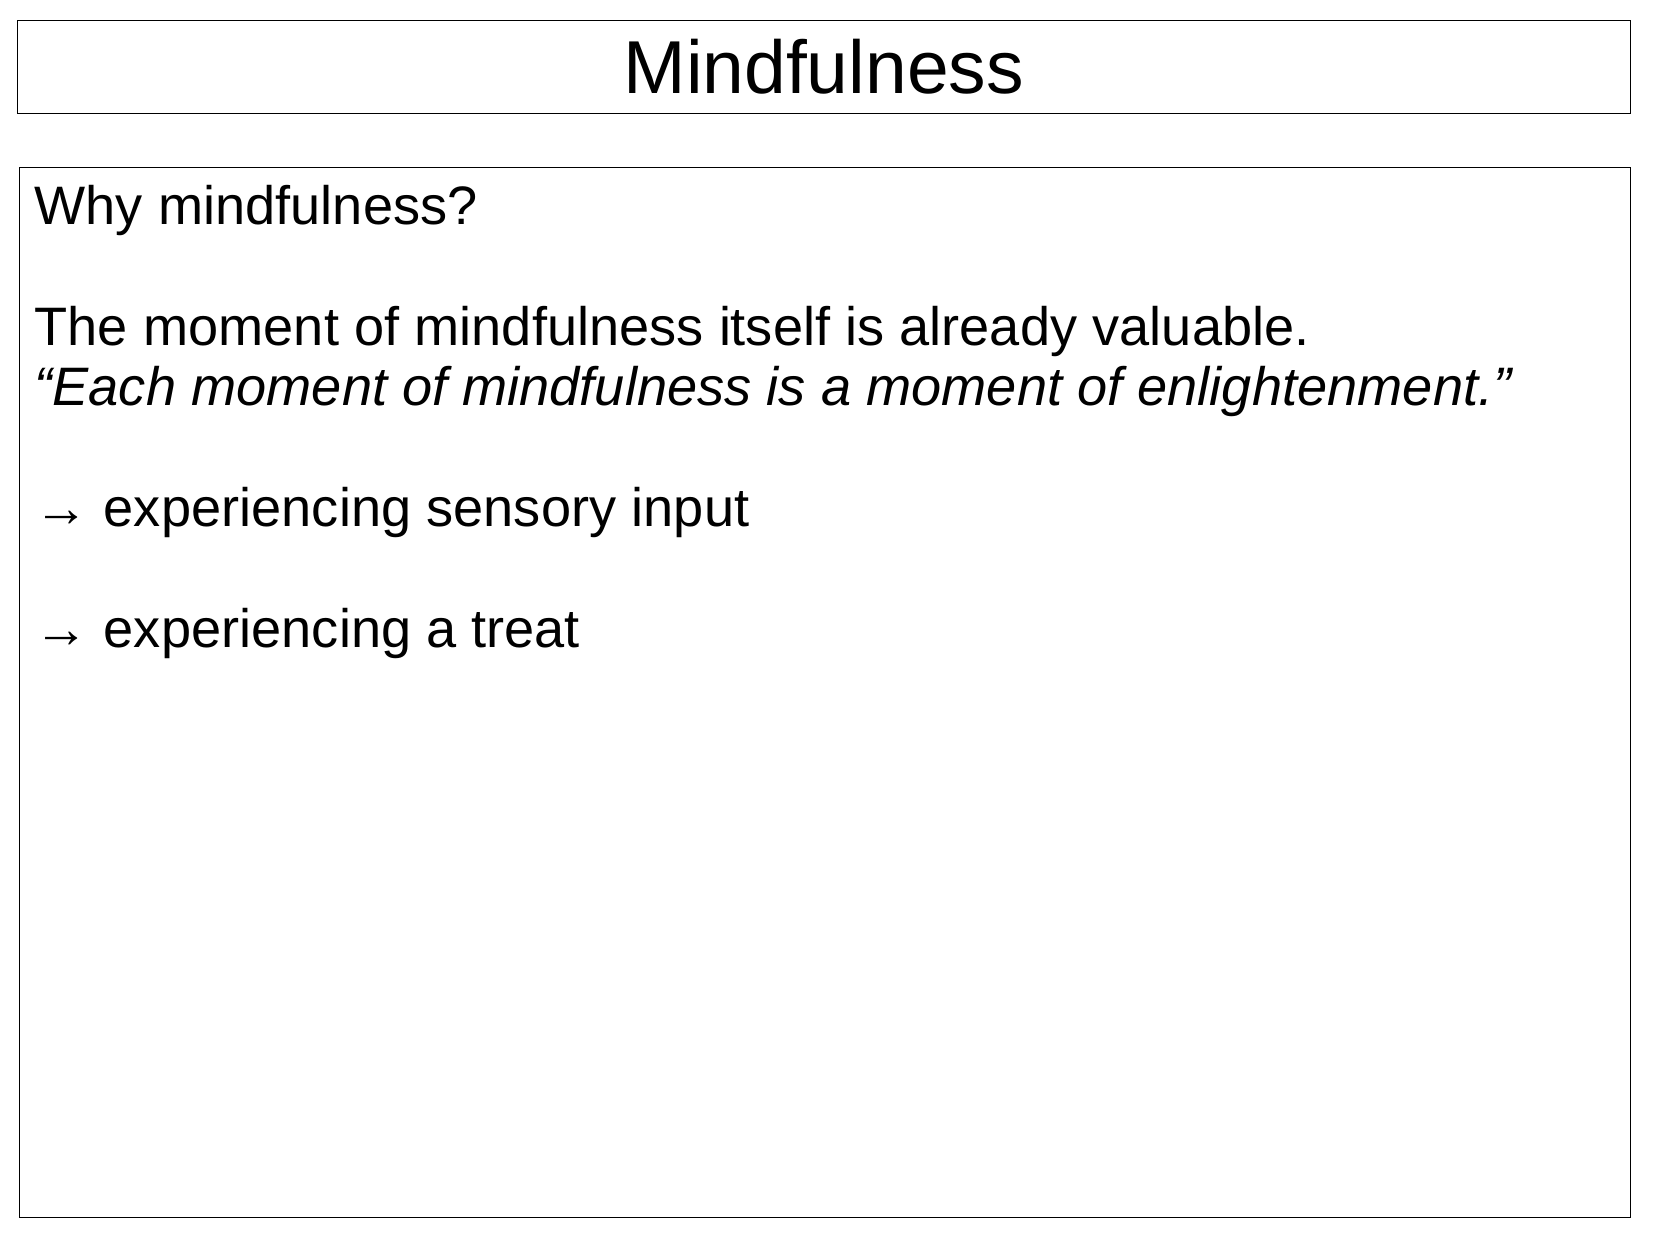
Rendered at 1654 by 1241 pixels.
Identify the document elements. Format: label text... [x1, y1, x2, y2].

title Mindfulness [17, 20, 1631, 114]
text_box Why mindfulness? The moment of mindfulness itself is already valuable. “Each moment of mindfulness is a moment of enlightenment.” → experiencing sensory input → experiencing a treat [19, 167, 1631, 1218]
